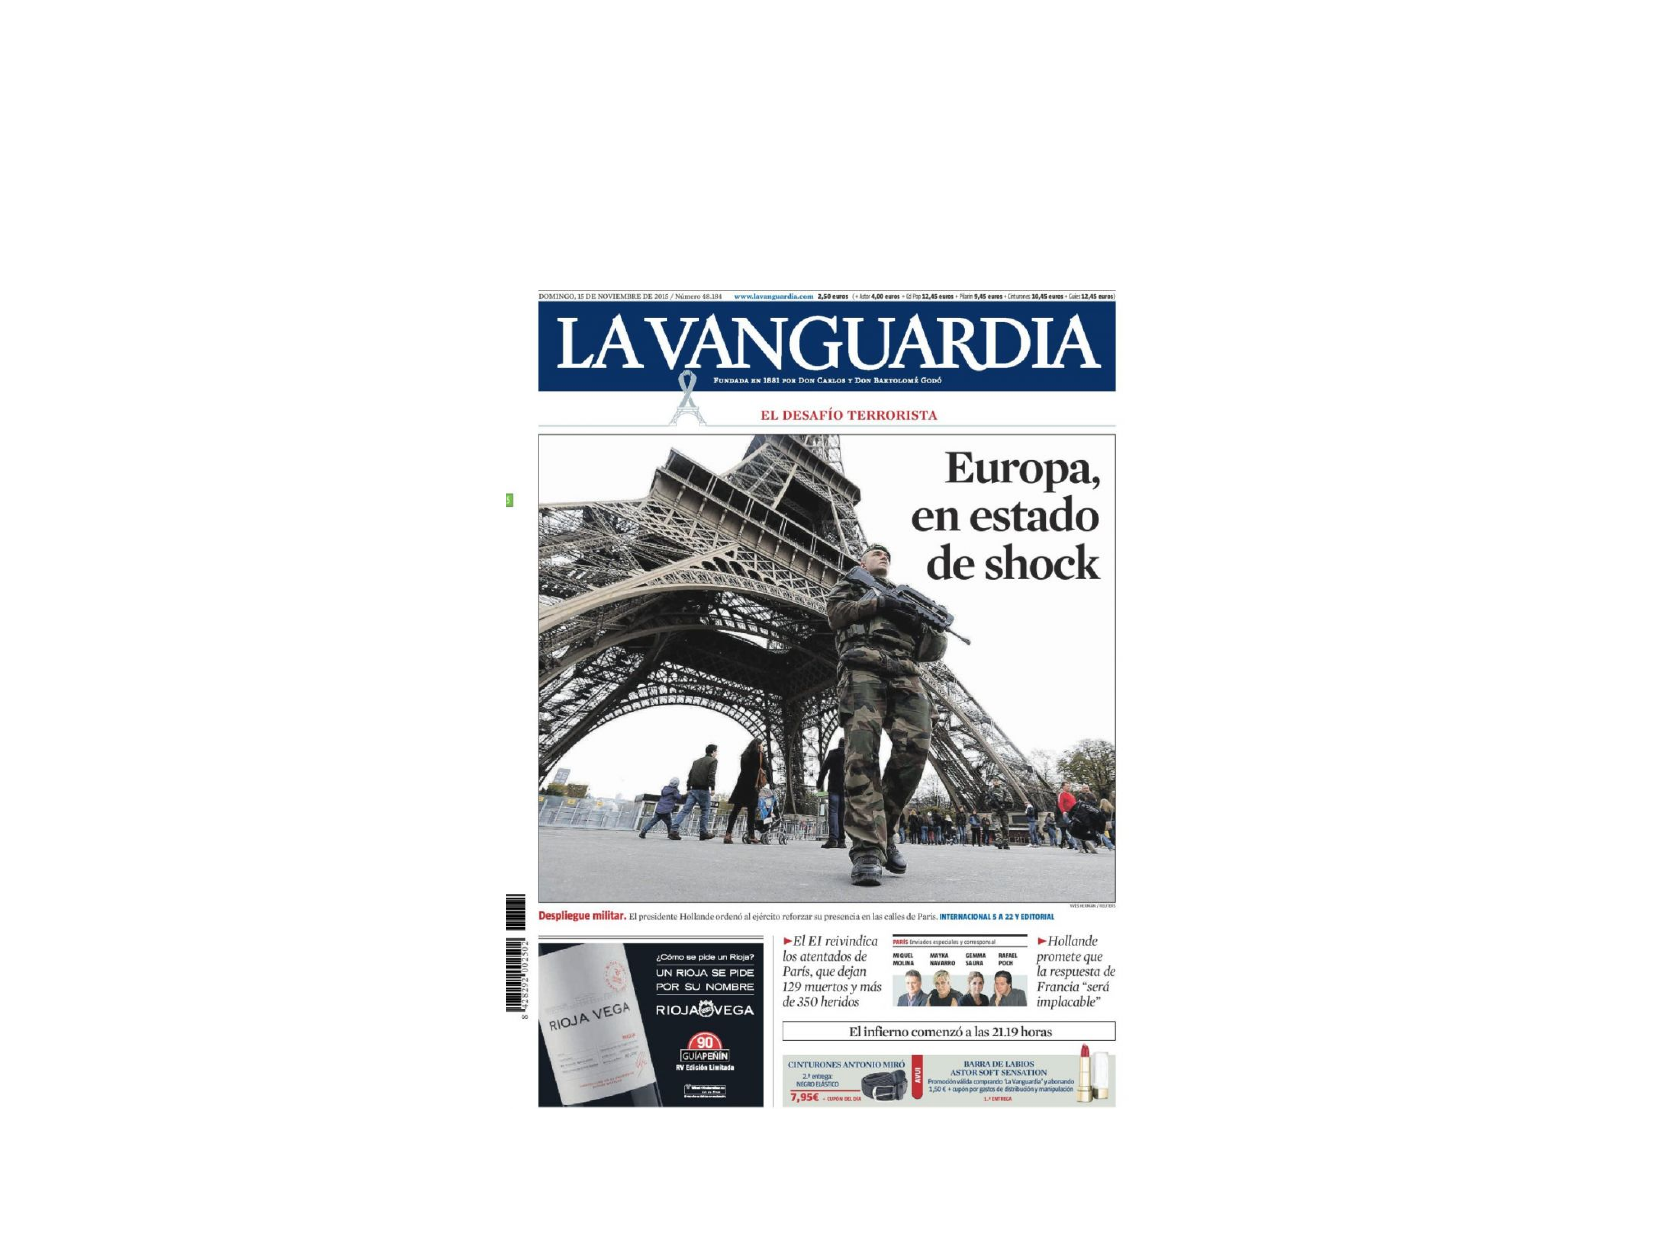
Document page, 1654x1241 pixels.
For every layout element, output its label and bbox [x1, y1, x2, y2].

picture [506, 290, 1147, 1109]
